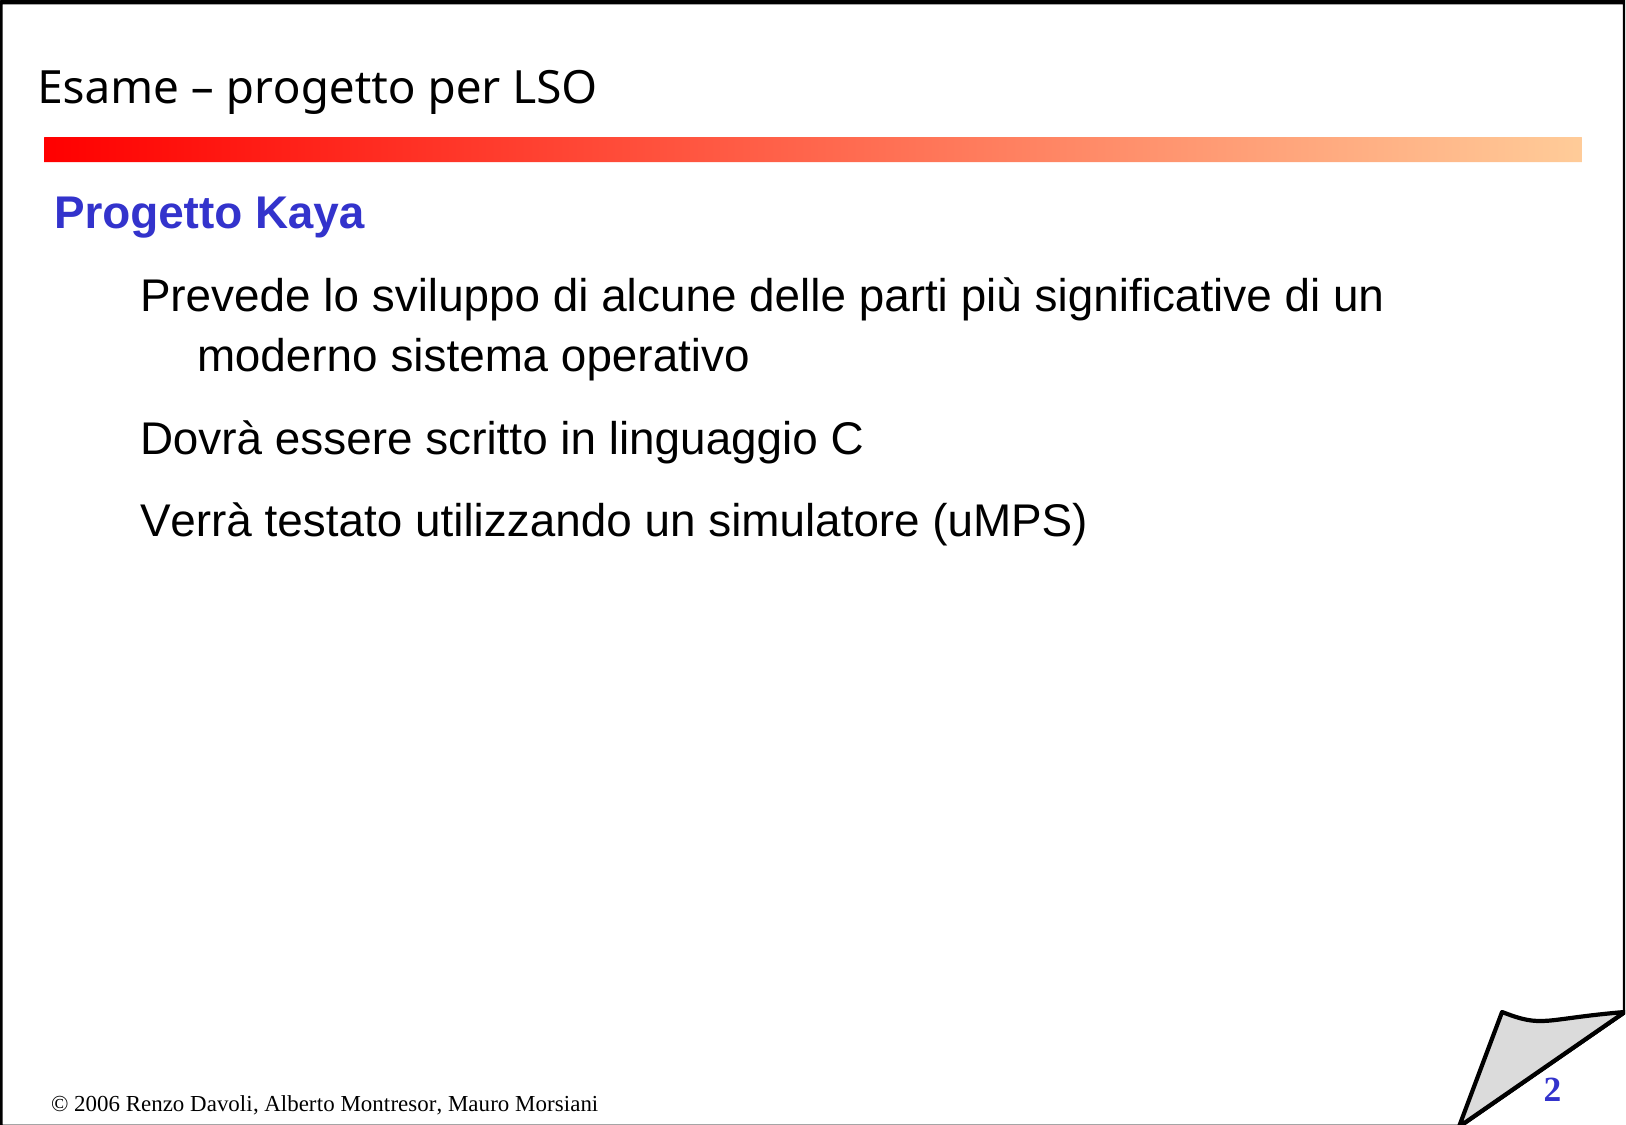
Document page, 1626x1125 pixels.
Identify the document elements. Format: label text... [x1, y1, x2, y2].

title Esame – progetto per LSO [37, 44, 1588, 131]
list Progetto Kaya Prevede lo sviluppo di alcune delle parti più significative di un moderno sistema operativo Dovrà essere scritto in linguaggio C Verrà testato utilizzando un simulatore (uMPS) [54, 187, 1571, 836]
